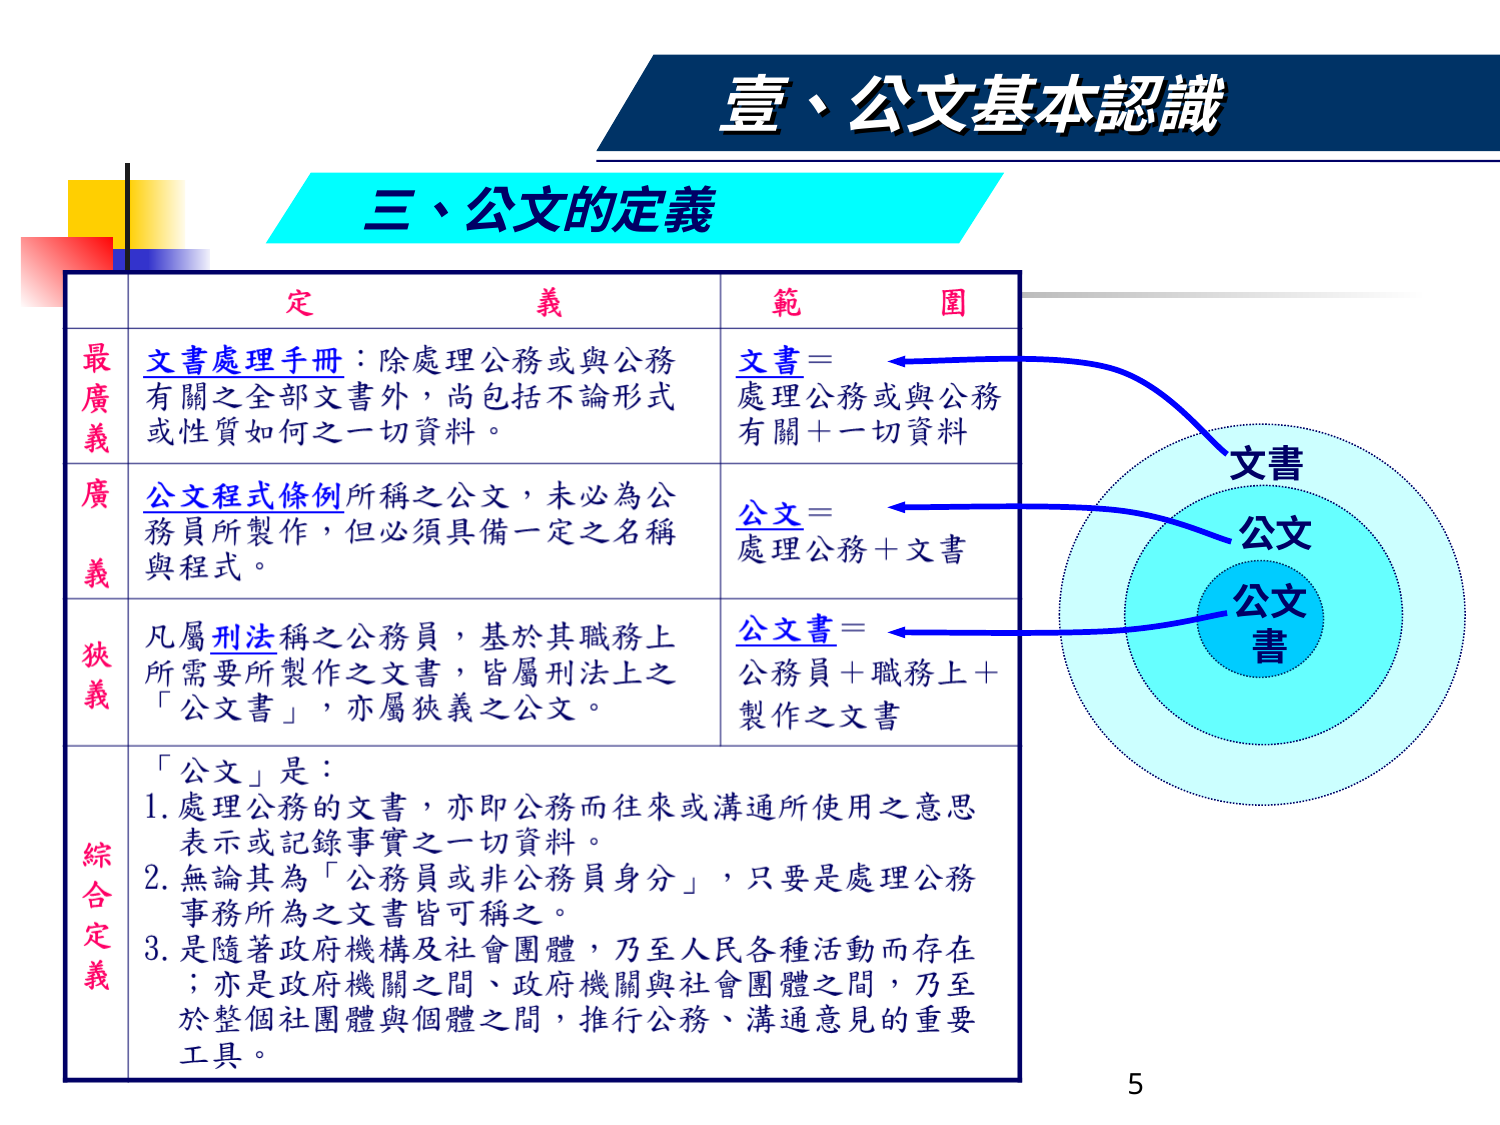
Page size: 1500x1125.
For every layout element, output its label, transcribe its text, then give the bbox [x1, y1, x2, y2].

text_box 壹、公文基本認識 [596, 54, 1500, 152]
text_box [1059, 438, 1466, 806]
text_box [1208, 424, 1324, 433]
text_box 三、公文的定義 [265, 172, 1005, 244]
text_box 公文書 [1217, 570, 1324, 661]
text_box 文書 [1185, 433, 1350, 482]
picture [60, 270, 1023, 1093]
text_box <編號> [1112, 1037, 1426, 1113]
text_box 公文 [1200, 503, 1351, 552]
